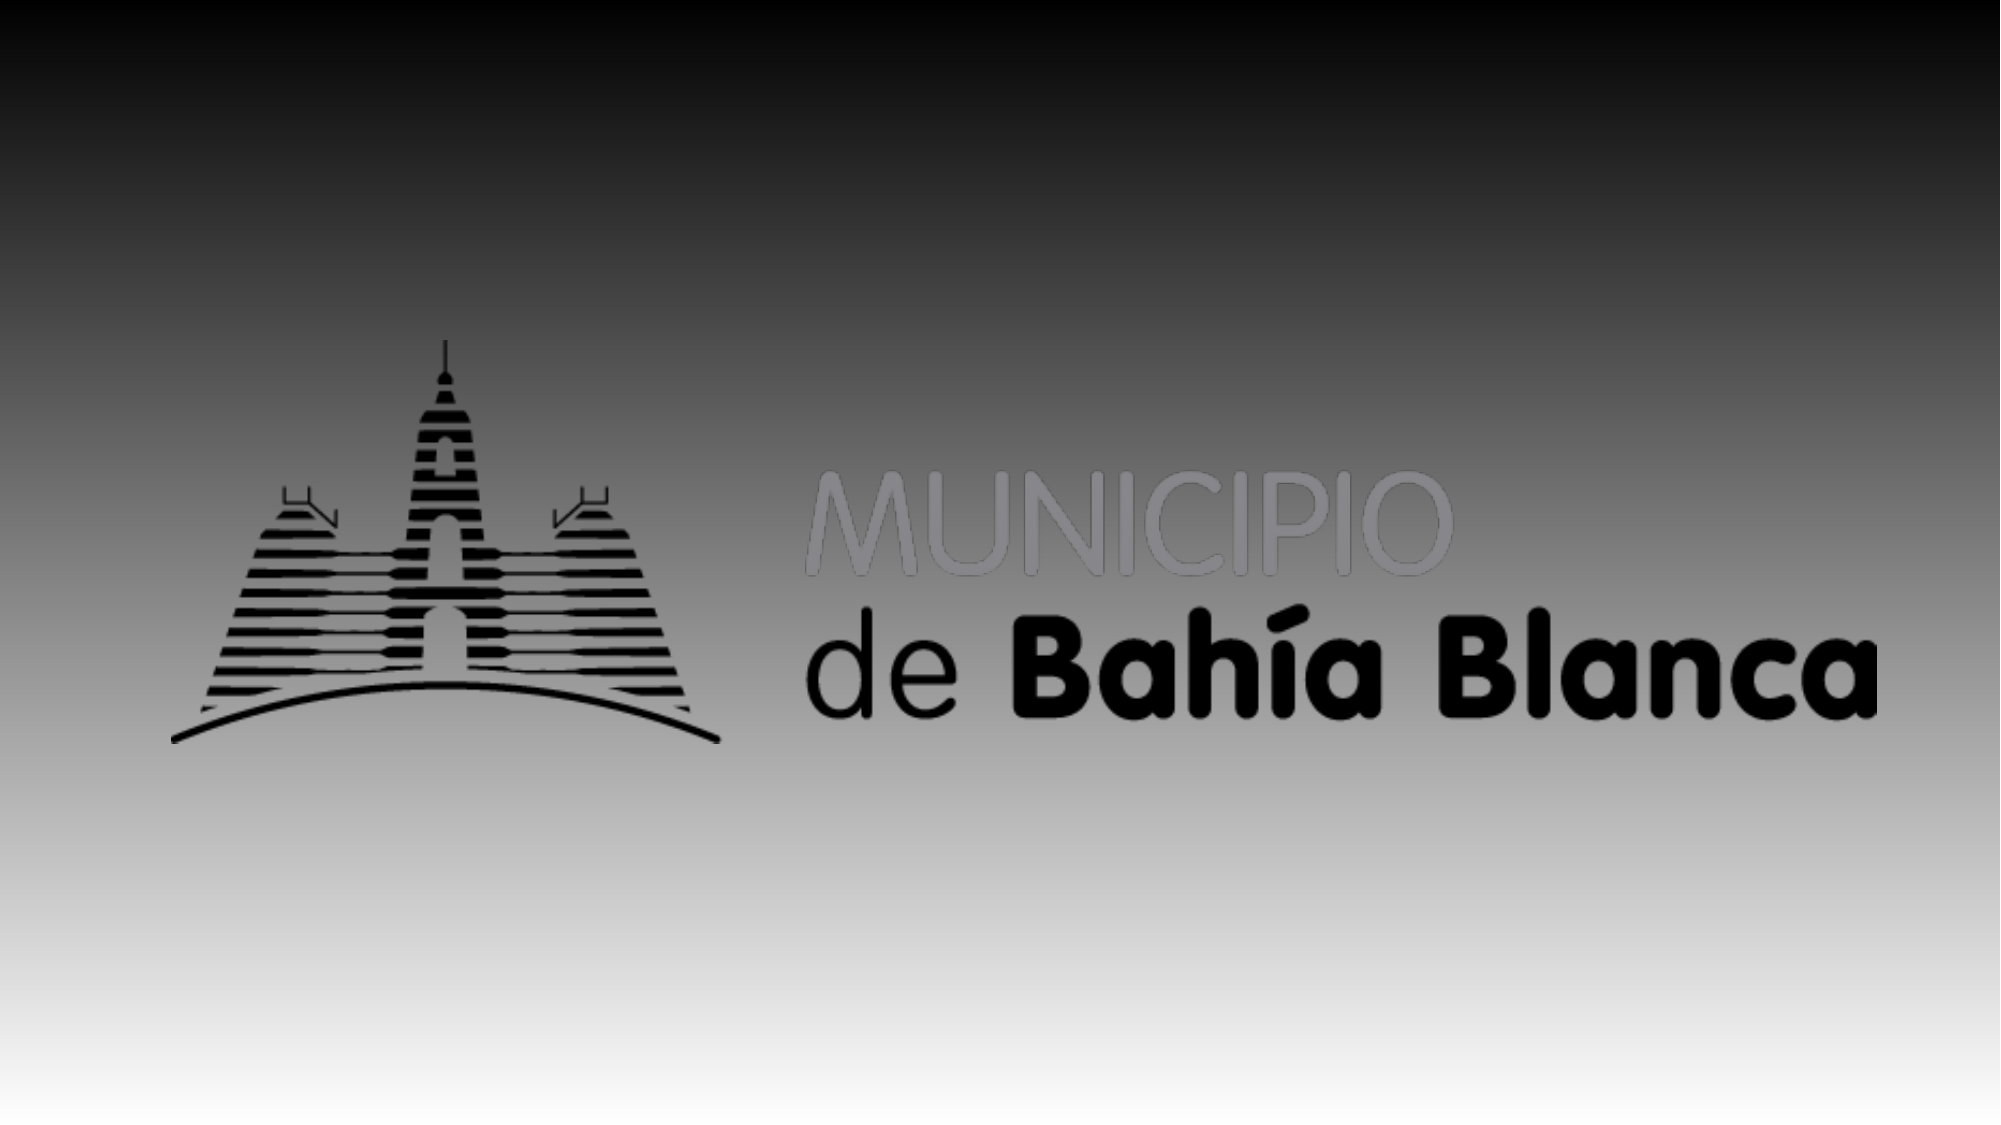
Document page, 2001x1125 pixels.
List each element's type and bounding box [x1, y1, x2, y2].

picture [171, 340, 1877, 744]
